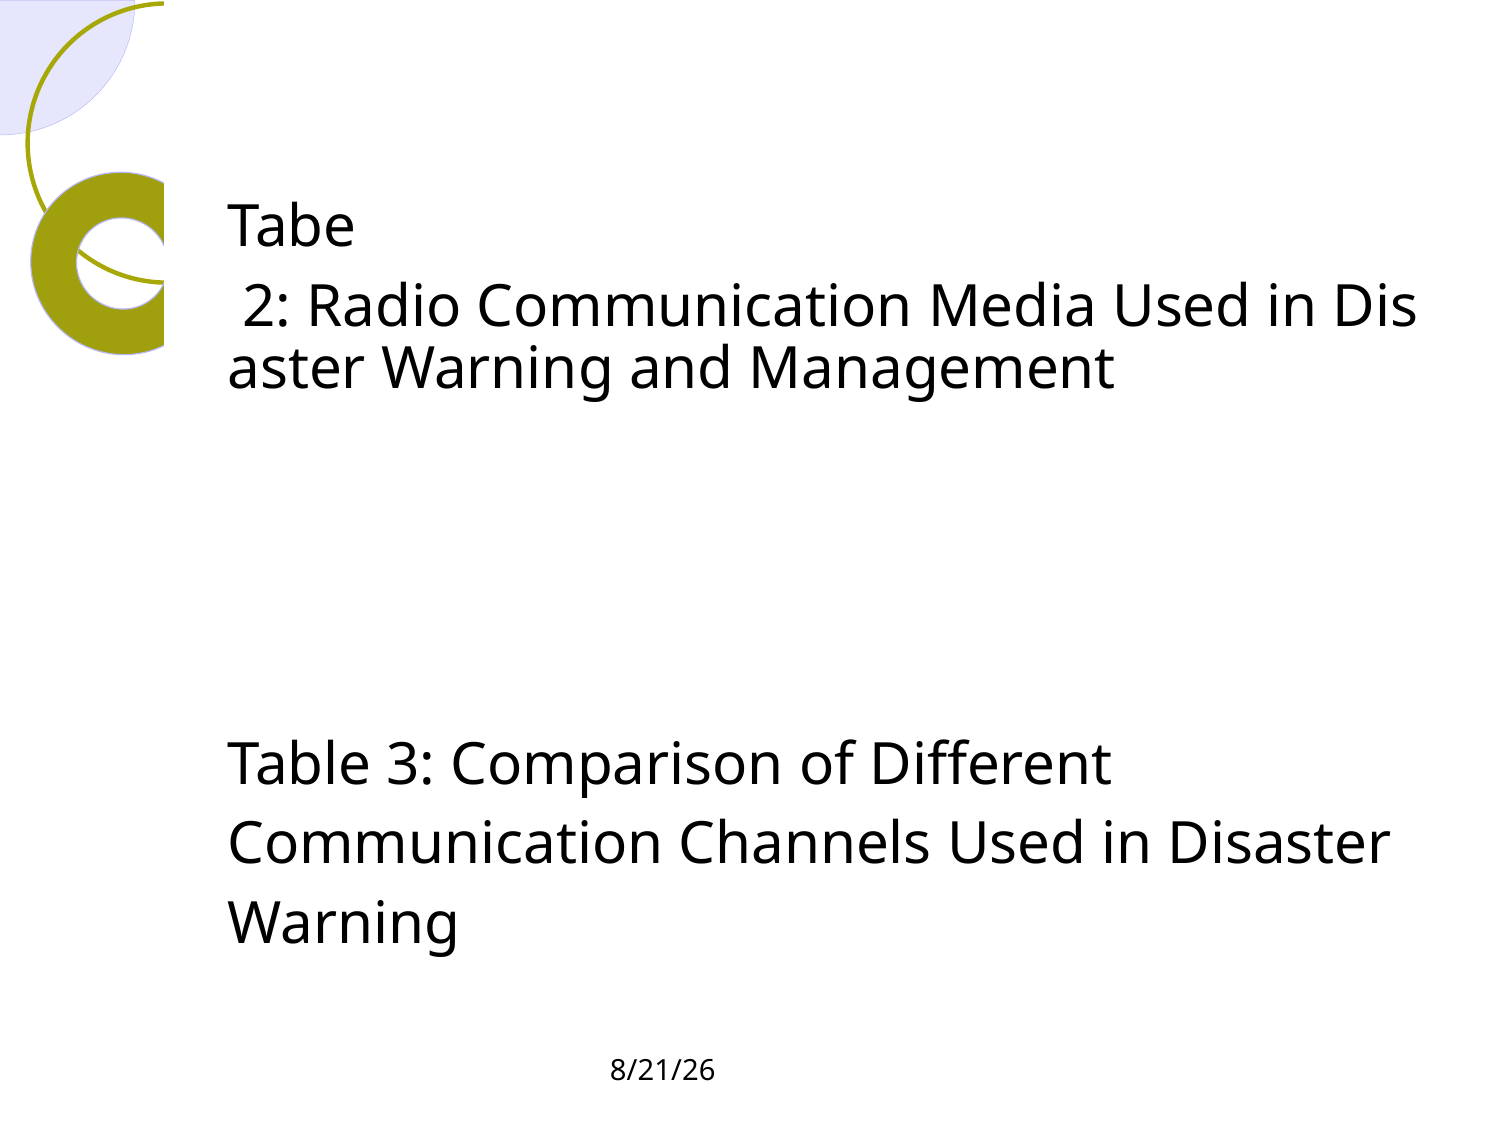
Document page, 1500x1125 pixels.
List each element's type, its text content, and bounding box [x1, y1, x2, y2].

title Tabe 2: Radio Communication Media Used in Disaster Warning and Management Table 3: Comparison of Different Communication Channels Used in Disaster Warning [212, 187, 1450, 888]
